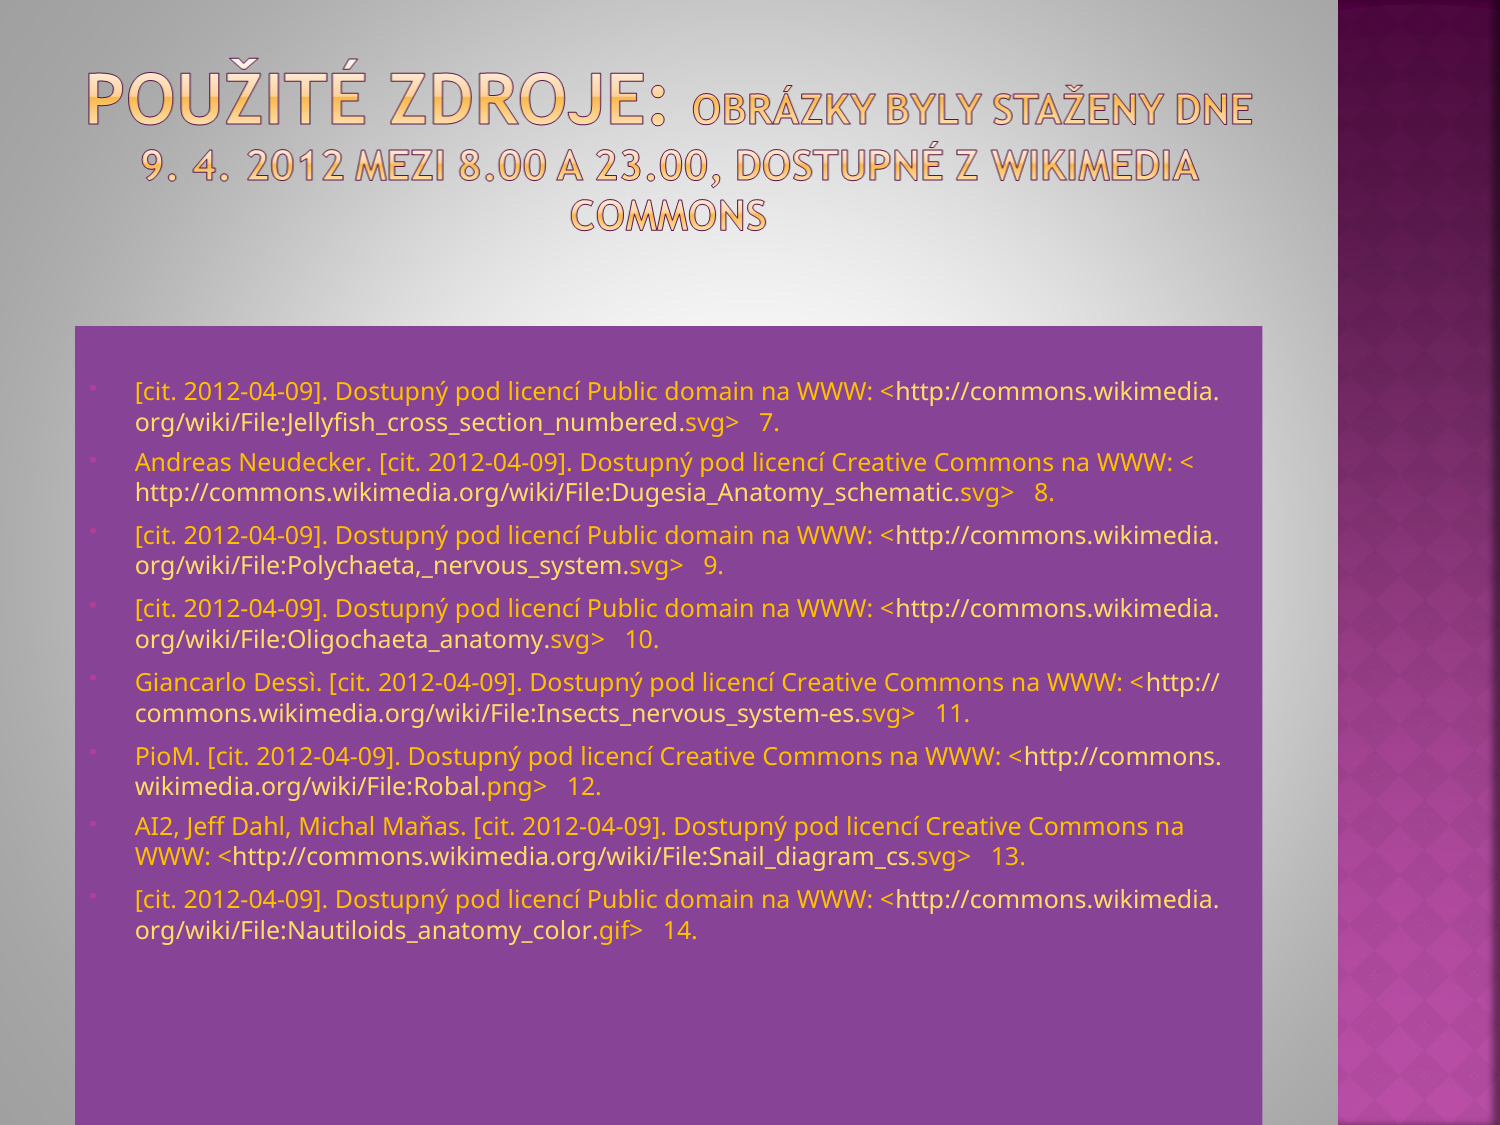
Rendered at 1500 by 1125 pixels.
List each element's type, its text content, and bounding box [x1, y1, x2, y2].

text_box [41, 34, 1291, 265]
picture [0, 0, 1500, 1125]
list [cit. 2012-04-09]. Dostupný pod licencí Public domain na WWW: <http://commons.wikimedia.org/wiki/File:Jellyfish_cross_section_numbered.svg> 7. Andreas Neudecker. [cit. 2012-04-09]. Dostupný pod licencí Creative Commons na WWW: <http://commons.wikimedia.org/wiki/File:Dugesia_Anatomy_schematic.svg> 8. [cit. 2012-04-09]. Dostupný pod licencí Public domain na WWW: <http://commons.wikimedia.org/wiki/File:Polychaeta,_nervous_system.svg> 9. [cit. 2012-04-09]. Dostupný pod licencí Public domain na WWW: <http://commons.wikimedia.org/wiki/File:Oligochaeta_anatomy.svg> 10. Giancarlo Dessì. [cit. 2012-04-09]. Dostupný pod licencí Creative Commons na WWW: <http://commons.wikimedia.org/wiki/File:Insects_nervous_system-es.svg> 11. PioM. [cit. 2012-04-09]. Dostupný pod licencí Creative Commons na WWW: <http://commons.wikimedia.org/wiki/File:Robal.png> 12. AI2, Jeff Dahl, Michal Maňas. [cit. 2012-04-09]. Dostupný pod licencí Creative Commons na WWW: <http://commons.wikimedia.org/wiki/File:Snail_diagram_cs.svg> 13. [cit. 2012-04-09]. Dostupný pod licencí Public domain na WWW: <http://commons.wikimedia.org/wiki/File:Nautiloids_anatomy_color.gif> 14. [75, 326, 1263, 1125]
